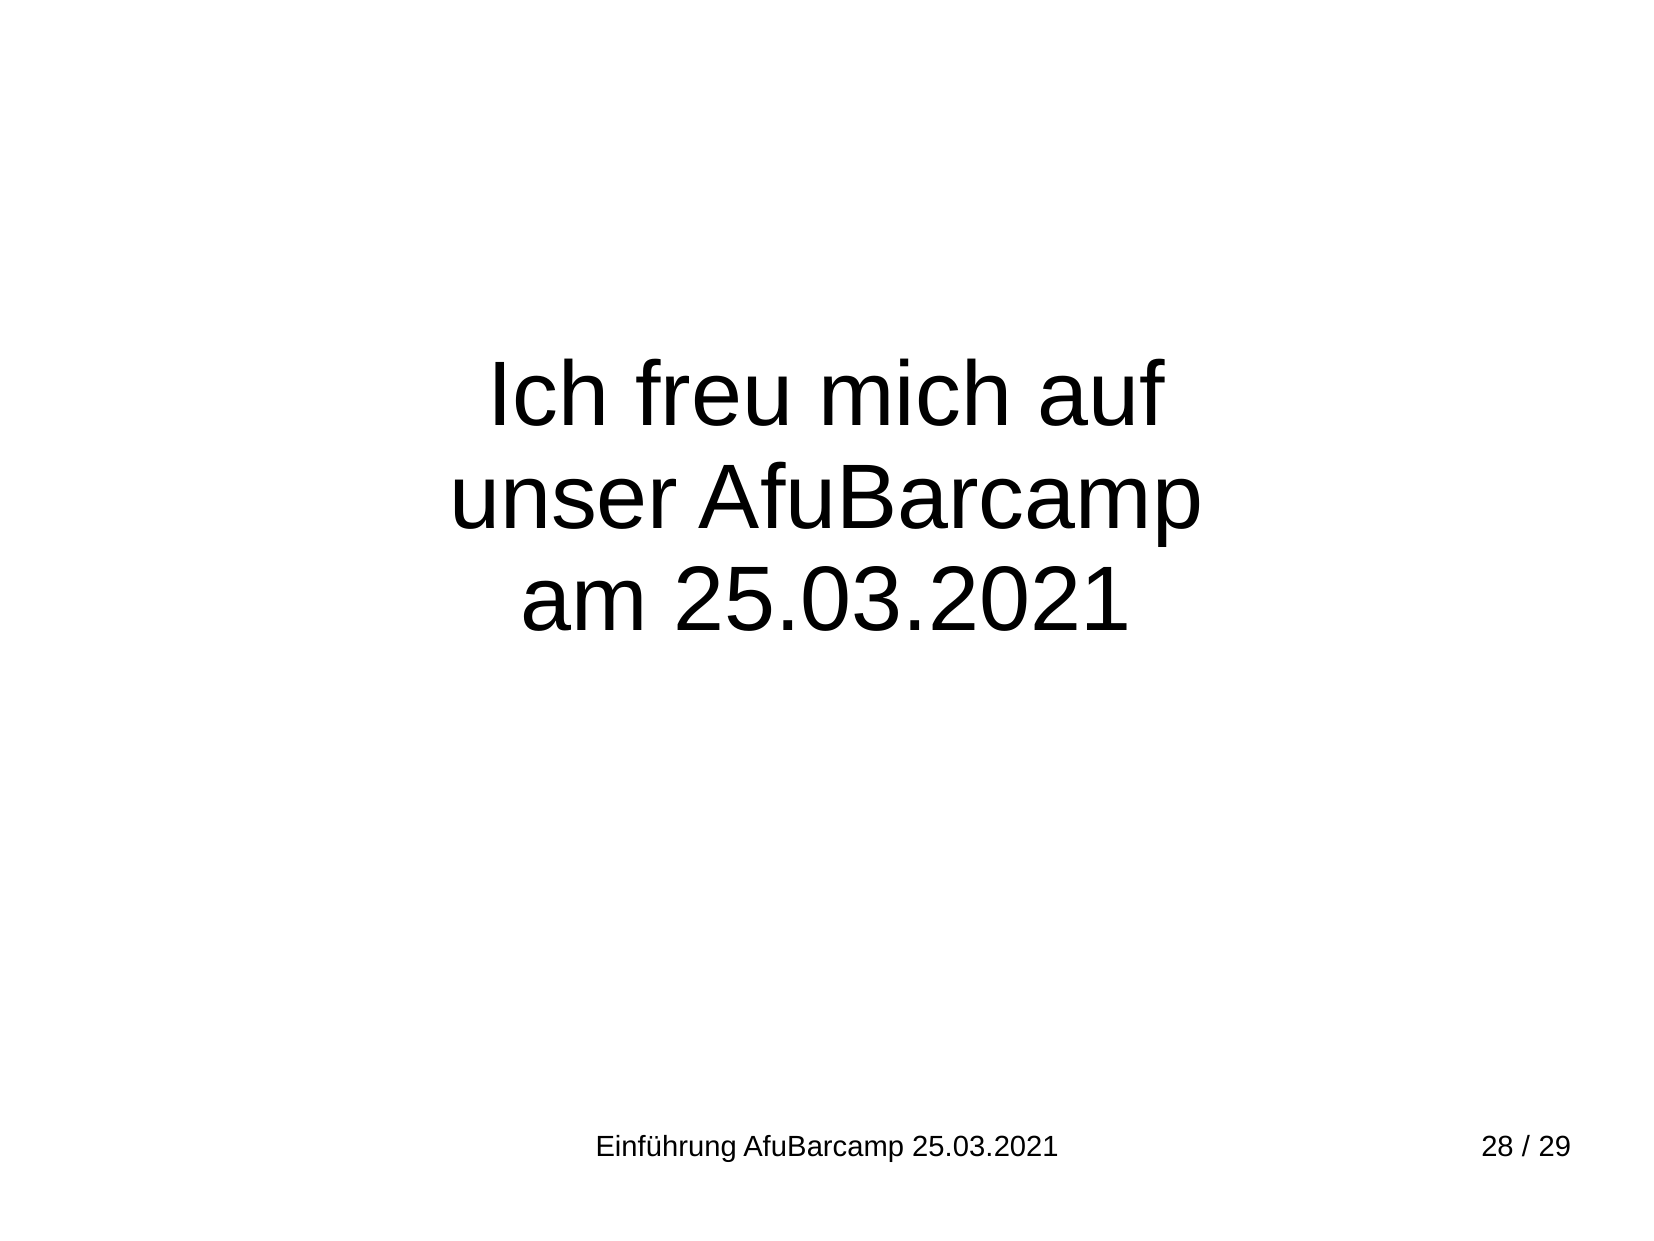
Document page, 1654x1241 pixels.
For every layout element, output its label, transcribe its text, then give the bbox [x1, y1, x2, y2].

title Ich freu mich auf unser AfuBarcamp am 25.03.2021 [82, 342, 1571, 651]
